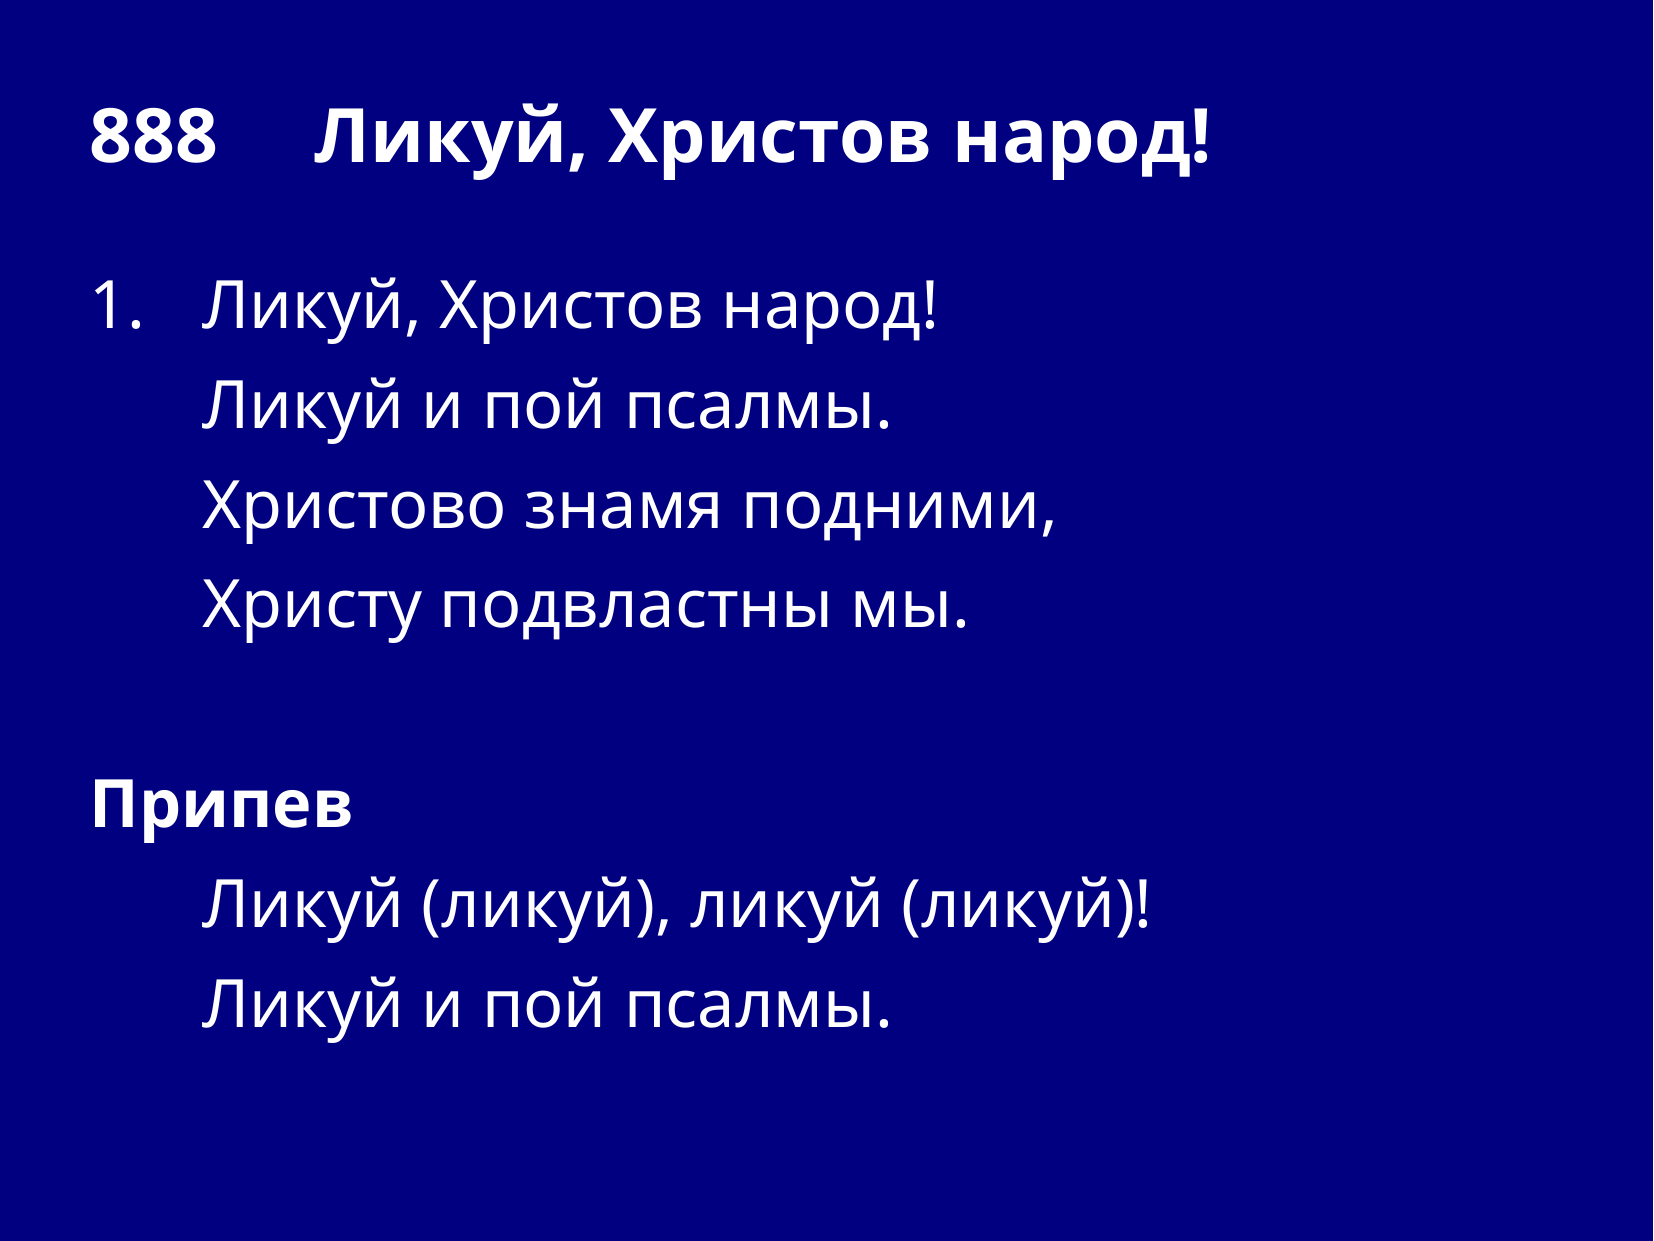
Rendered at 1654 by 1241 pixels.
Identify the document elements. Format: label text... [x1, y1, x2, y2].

text_box 888 Ликуй, Христов народ! [75, 75, 1576, 188]
text_box 1. Ликуй, Христов народ! Ликуй и пой псалмы. Христово знамя подними, Христу подвластны мы. Припев Ликуй (ликуй), ликуй (ликуй)! Ликуй и пой псалмы. [75, 188, 1576, 1163]
